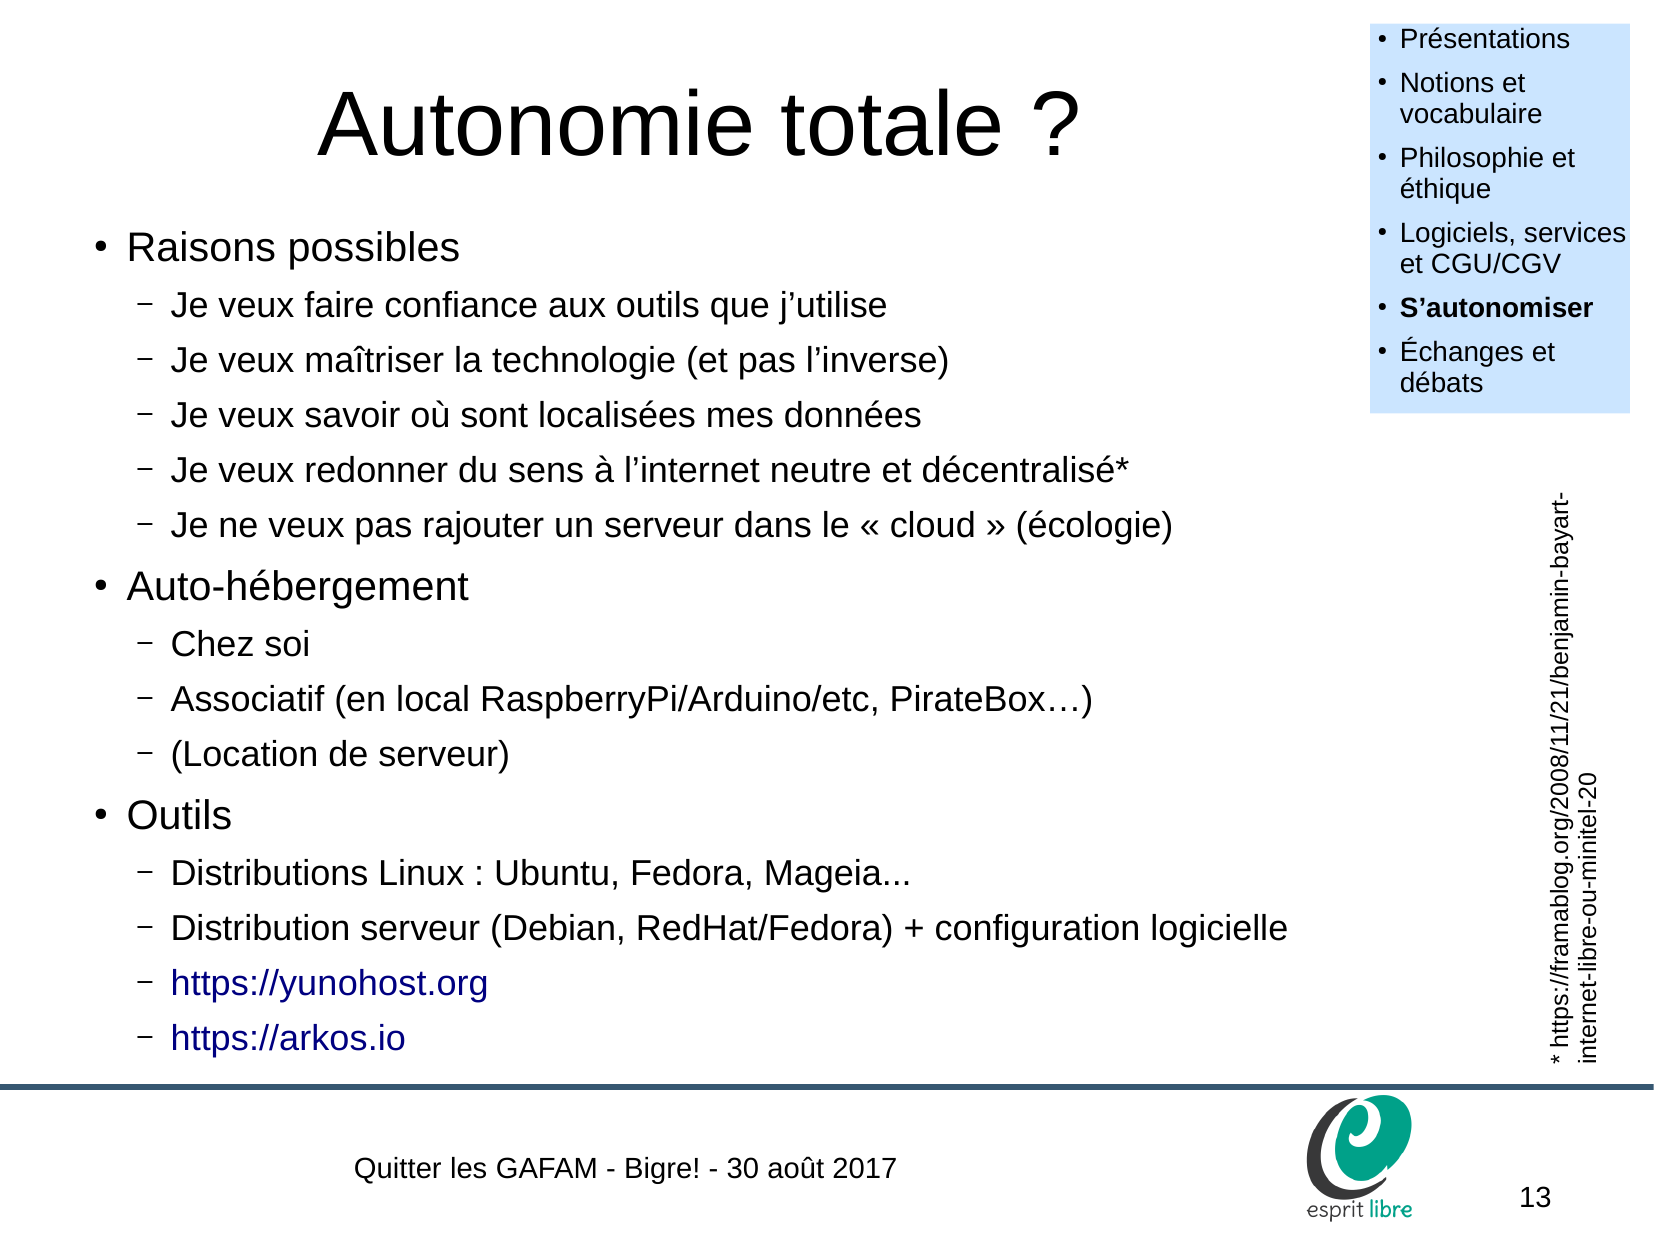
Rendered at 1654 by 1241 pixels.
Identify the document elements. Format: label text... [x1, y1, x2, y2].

list Présentations Notions et vocabulaire Philosophie et éthique Logiciels, services et CGU/CGV S’autonomiser Échanges et débats [1370, 23, 1630, 414]
text_box * https://framablog.org/2008/11/21/benjamin-bayart-internet-libre-ou-minitel-20 [1537, 437, 1609, 1080]
title Autonomie totale ? [5, 19, 1394, 227]
picture [1293, 1092, 1424, 1223]
list Raisons possibles Je veux faire confiance aux outils que j’utilise Je veux maîtriser la technologie (et pas l’inverse) Je veux savoir où sont localisées mes données Je veux redonner du sens à l’internet neutre et décentralisé* Je ne veux pas rajouter un serveur dans le « cloud » (écologie) Auto-hébergement Chez soi Associatif (en local RaspberryPi/Arduino/etc, PirateBox…) (Location de serveur) Outils Distributions Linux : Ubuntu, Fedora, Mageia... Distribution serveur (Debian, RedHat/Fedora) + configuration logicielle https://yunohost.org https://arkos.io [82, 224, 1571, 1063]
